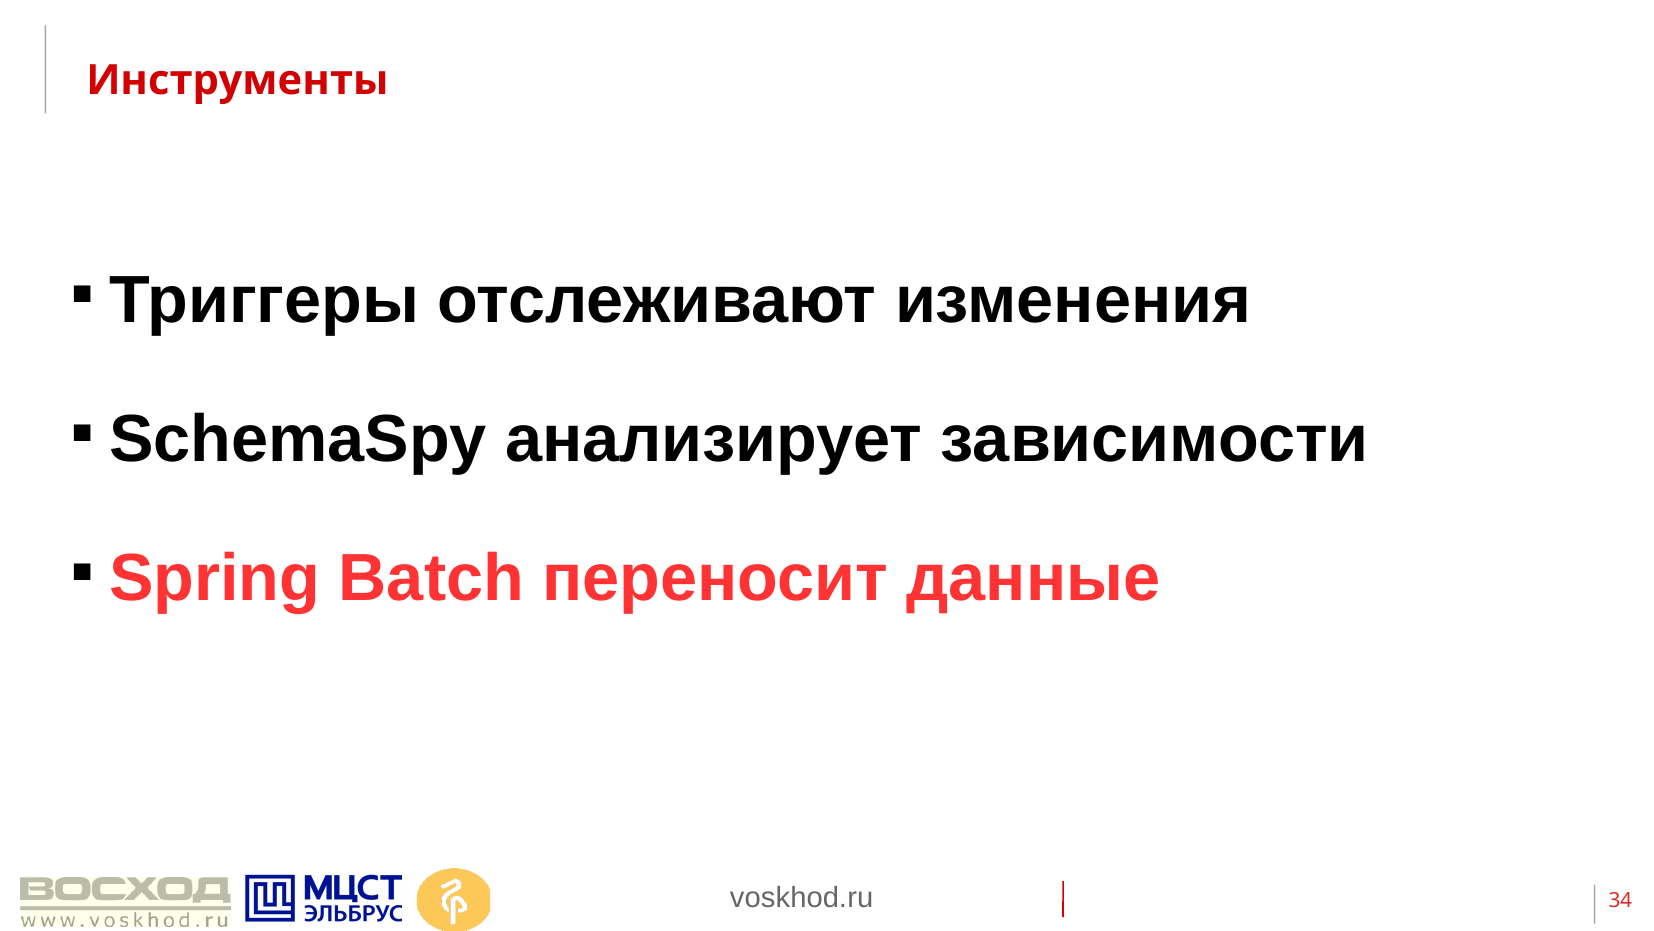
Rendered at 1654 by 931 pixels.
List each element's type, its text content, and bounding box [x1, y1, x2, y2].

picture [416, 868, 491, 931]
title Инструменты [71, 45, 1619, 133]
picture [242, 874, 402, 922]
picture [20, 877, 231, 927]
text_box Триггеры отслеживают изменения SchemaSpy анализирует зависимости Spring Batch переносит данные [59, 248, 1536, 756]
slide_number <number> [1267, 884, 1647, 918]
